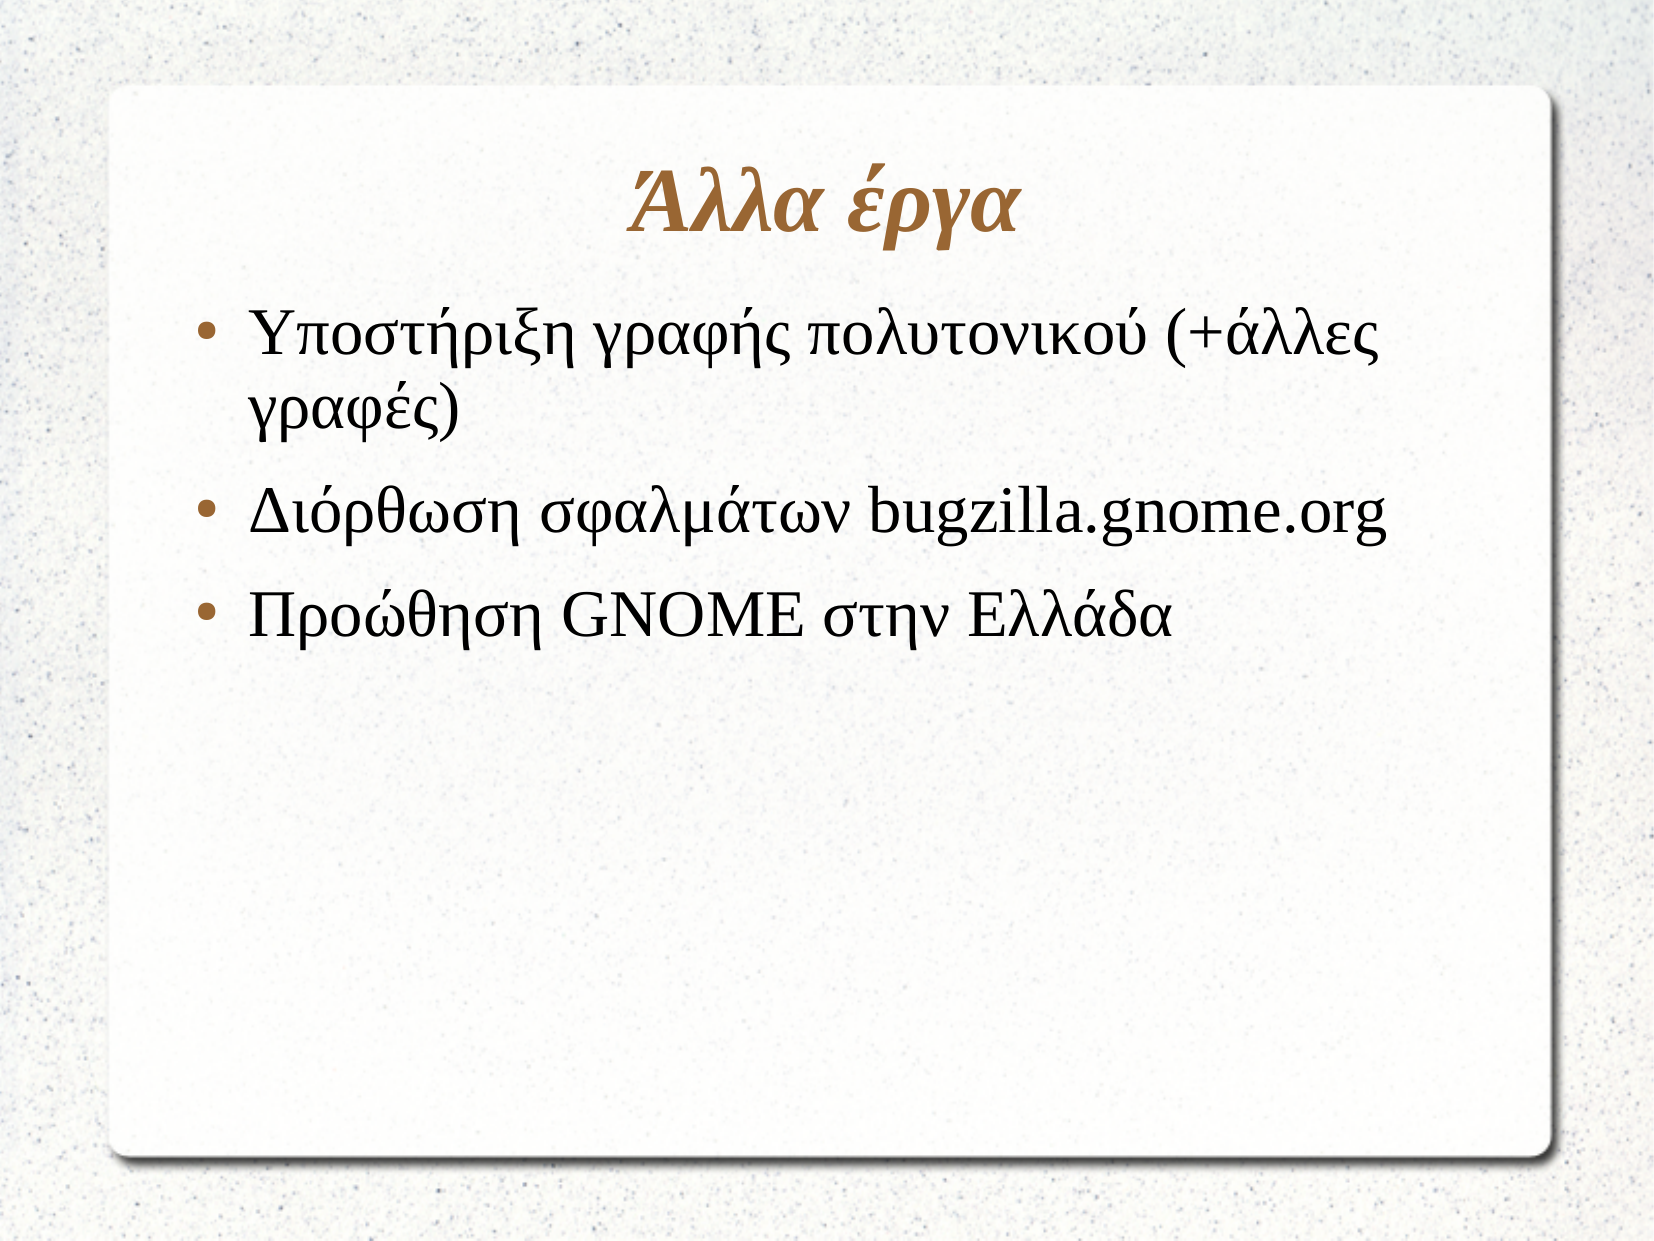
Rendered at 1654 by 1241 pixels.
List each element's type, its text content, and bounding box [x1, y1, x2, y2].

list Υποστήριξη γραφής πολυτονικού (+άλλες γραφές) Διόρθωση σφαλμάτων bugzilla.gnome.org Προώθηση GNOME στην Ελλάδα [177, 295, 1477, 1063]
picture [0, 0, 1654, 1241]
title Άλλα έργα [118, 96, 1536, 304]
